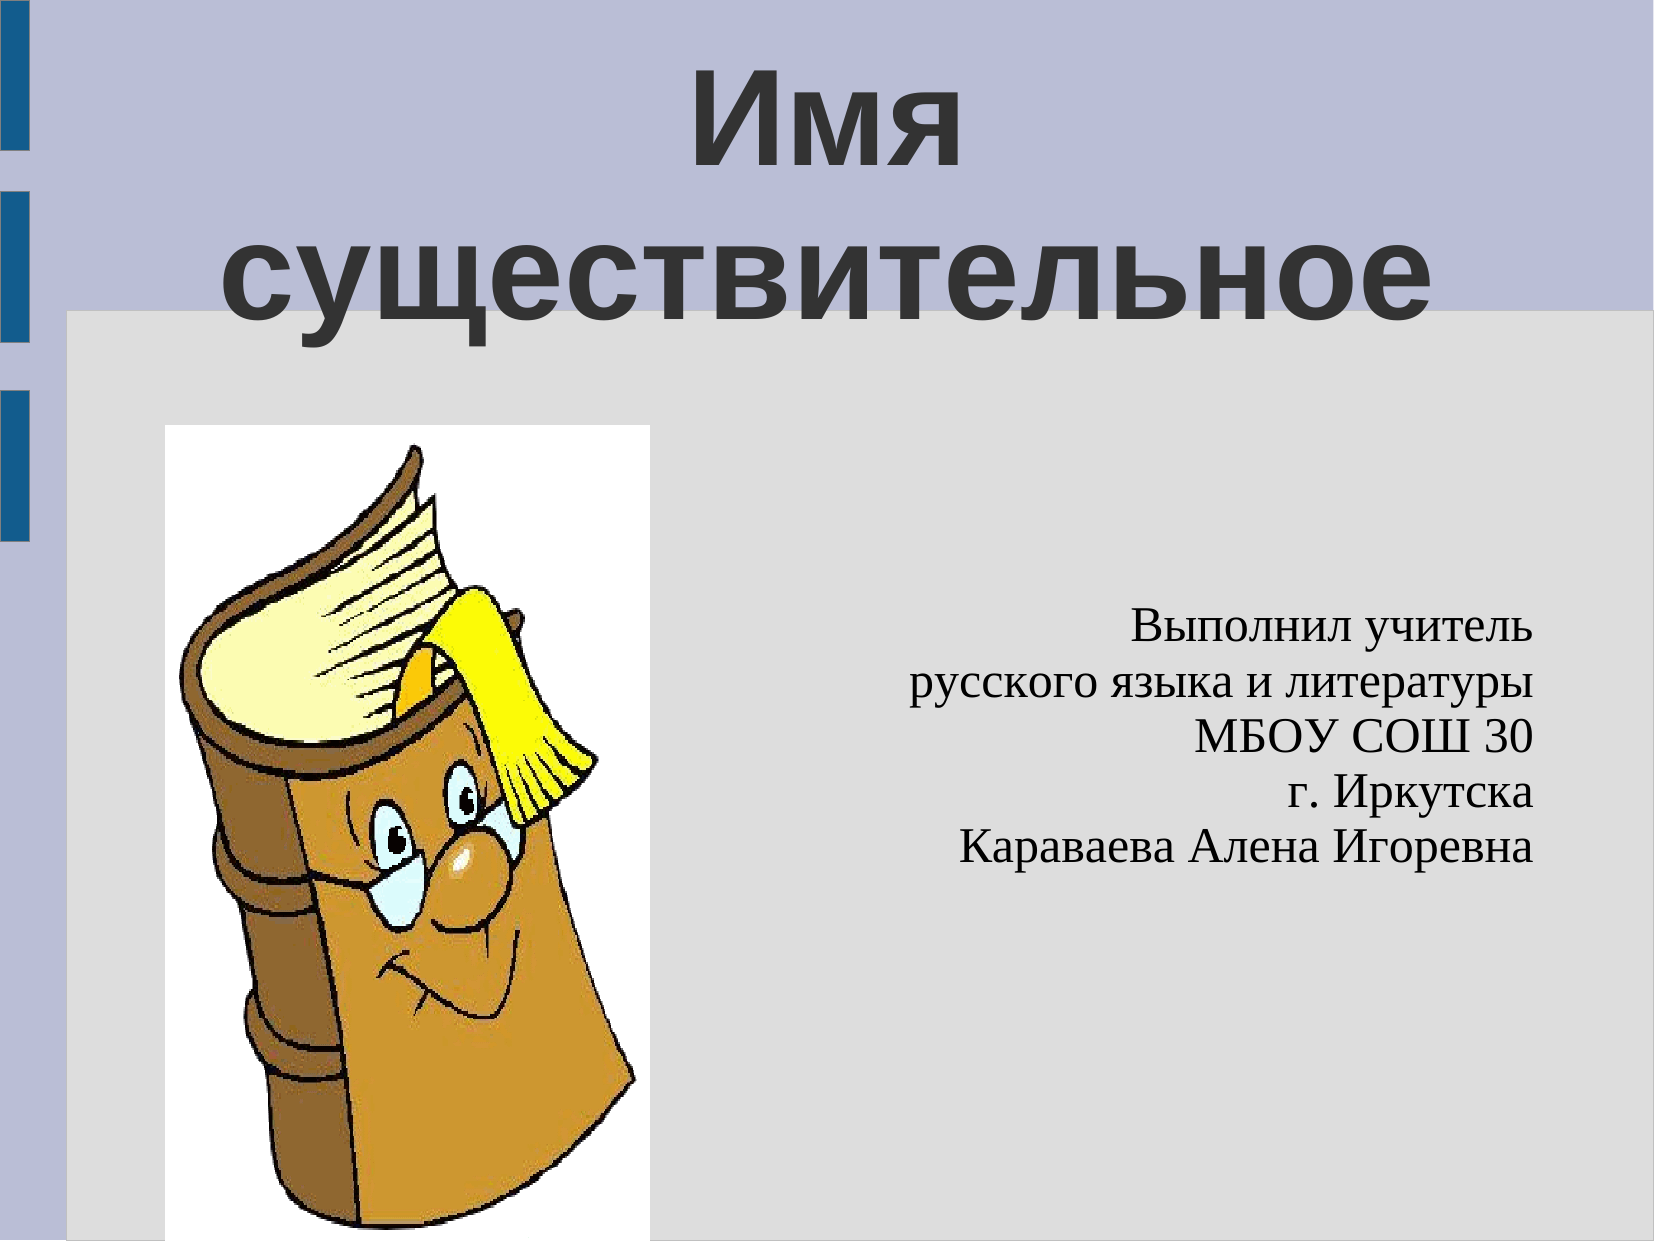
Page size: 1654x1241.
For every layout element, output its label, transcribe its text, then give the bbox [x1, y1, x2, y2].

picture [165, 425, 650, 1241]
title Имя существительное [121, 40, 1534, 344]
subtitle Выполнил учитель русского языка и литературы МБОУ СОШ 30 г. Иркутска Караваева Алена Игоревна [121, 344, 1534, 1127]
